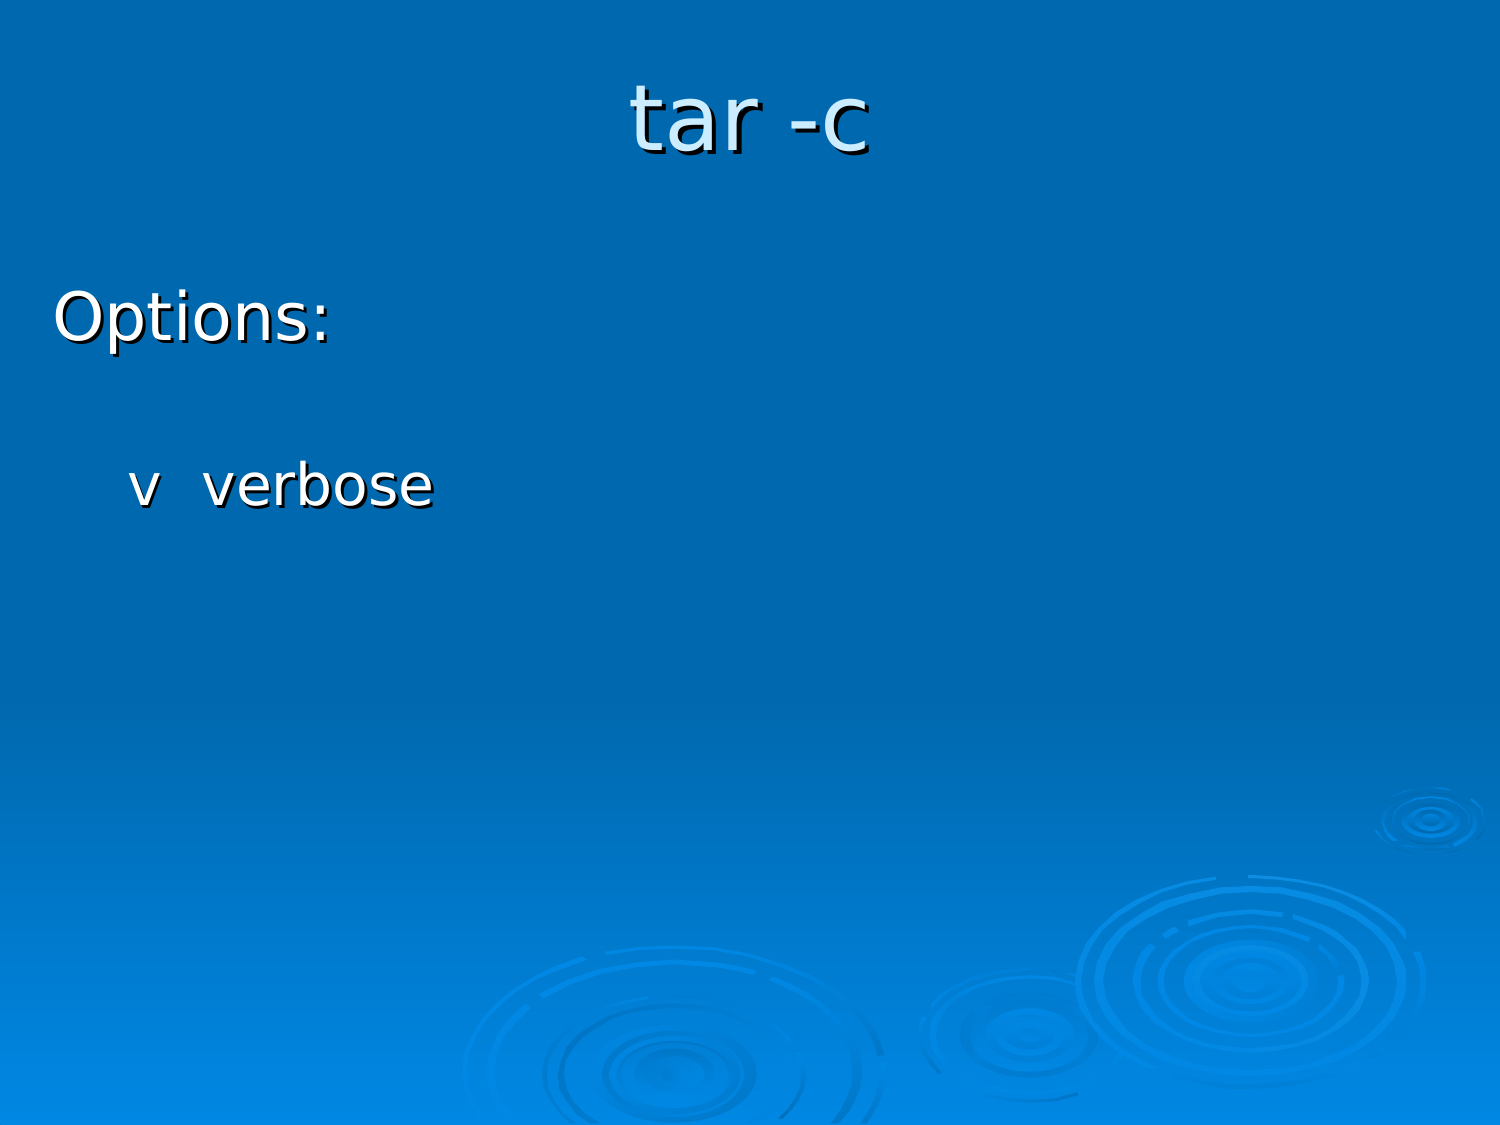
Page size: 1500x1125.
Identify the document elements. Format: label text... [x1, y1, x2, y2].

list Options: v verbose [37, 275, 1463, 1076]
title tar -c [75, 45, 1426, 196]
